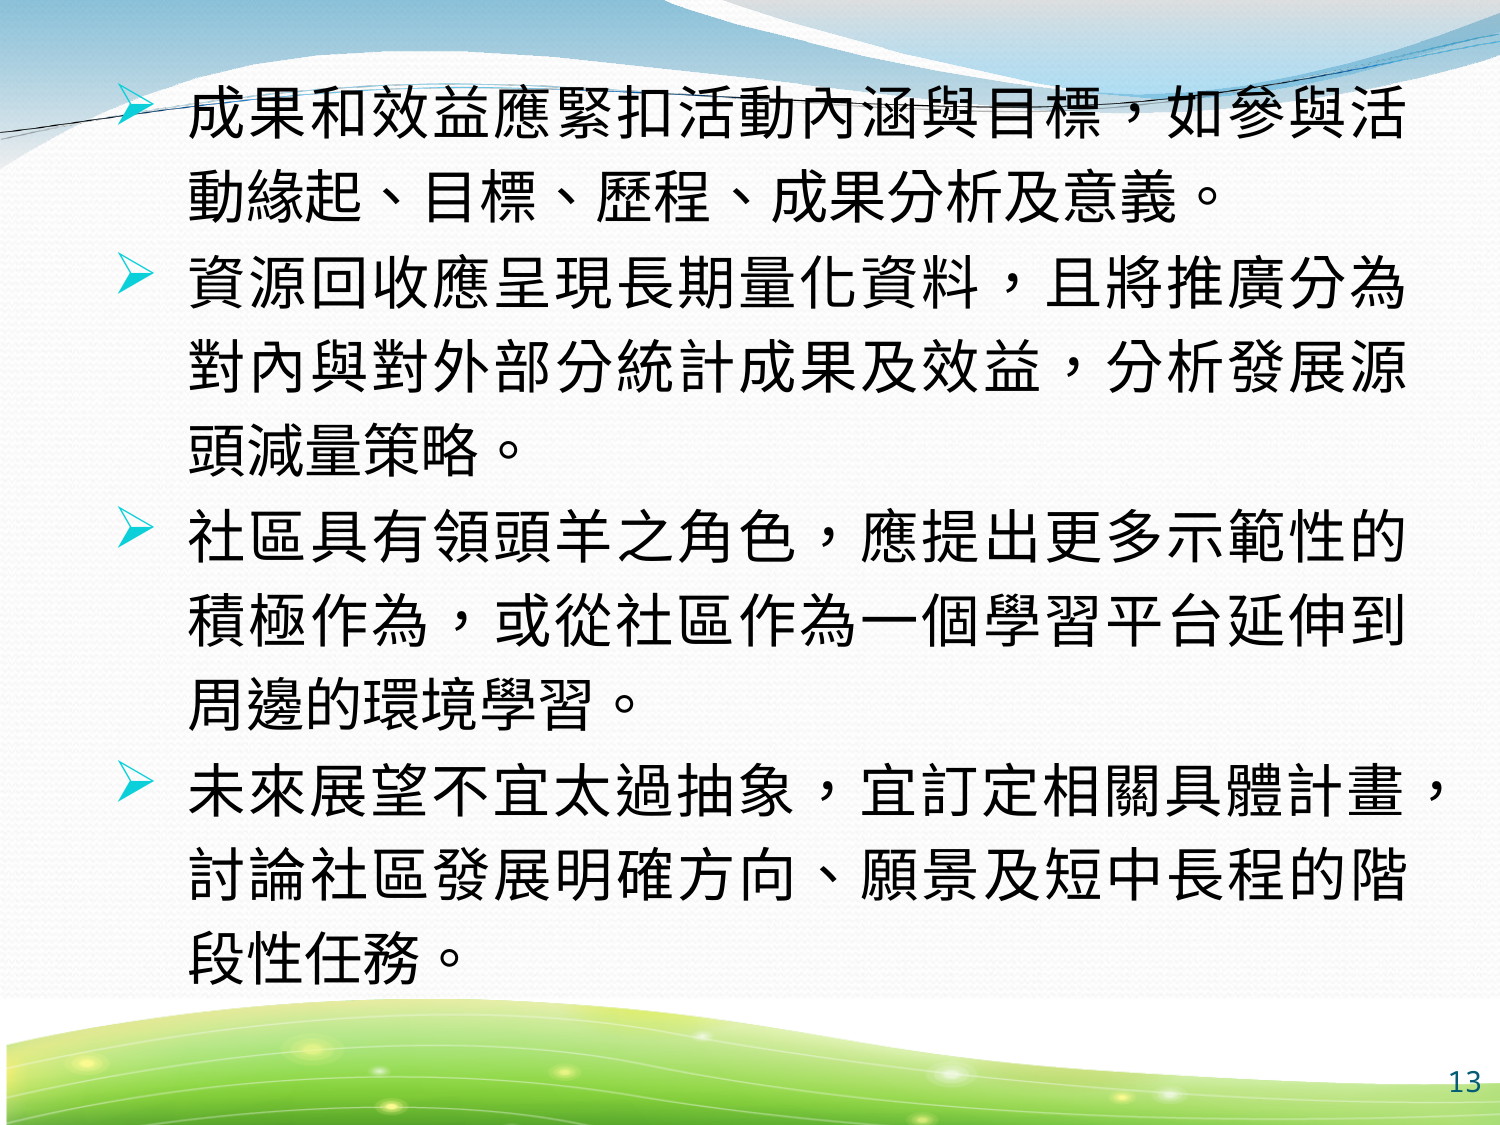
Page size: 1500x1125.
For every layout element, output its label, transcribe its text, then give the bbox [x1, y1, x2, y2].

picture [0, 0, 1500, 1125]
text_box <編號> [1357, 1042, 1483, 1103]
list 成果和效益應緊扣活動內涵與目標，如參與活動緣起、目標、歷程、成果分析及意義。 資源回收應呈現長期量化資料，且將推廣分為對內與對外部分統計成果及效益，分析發展源頭減量策略。 社區具有領頭羊之角色，應提出更多示範性的積極作為，或從社區作為一個學習平台延伸到周邊的環境學習。 未來展望不宜太過抽象，宜訂定相關具體計畫，討論社區發展明確方向、願景及短中長程的階段性任務。 [41, 54, 1424, 1012]
